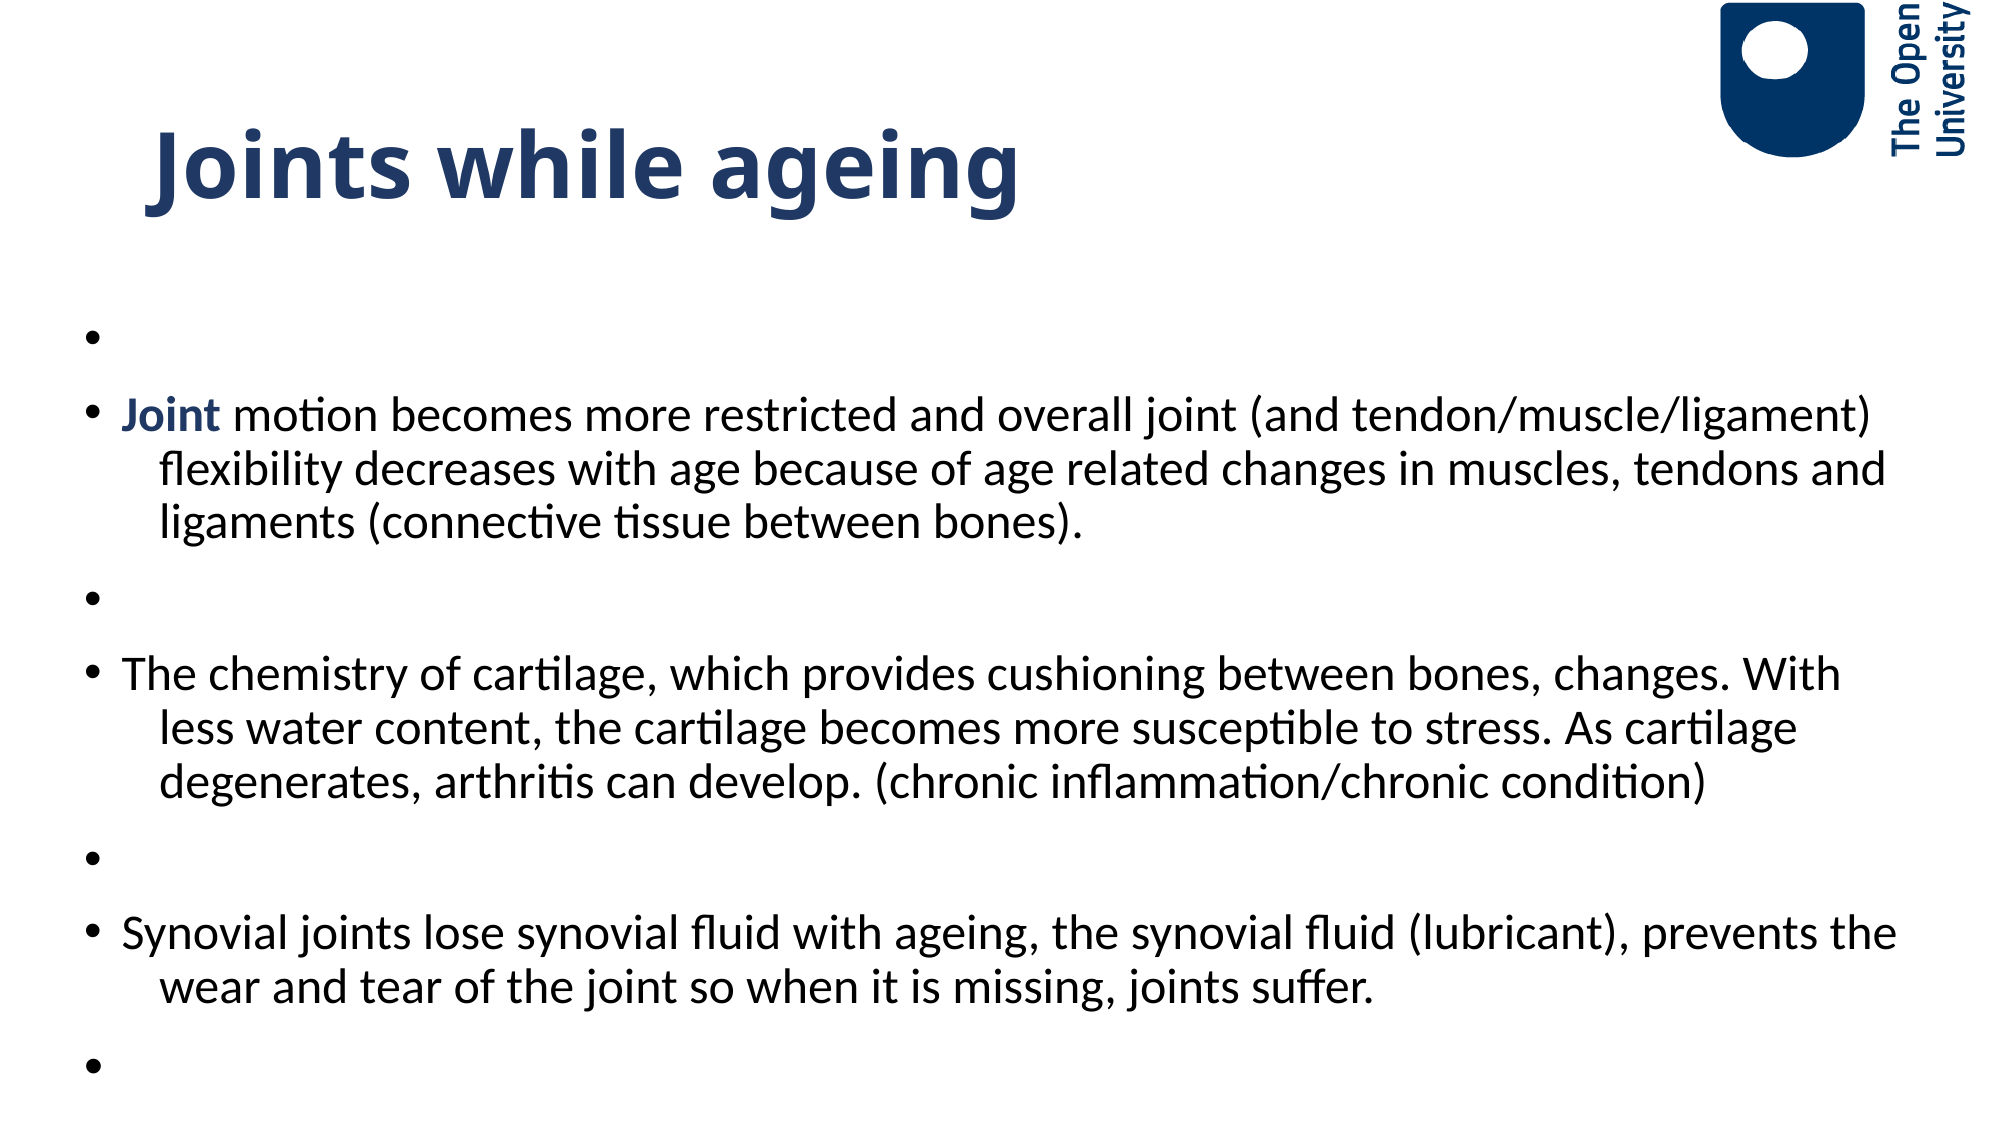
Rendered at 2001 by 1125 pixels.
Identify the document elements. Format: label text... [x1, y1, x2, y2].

picture [1719, 0, 1973, 159]
title Joints while ageing [137, 59, 1863, 278]
list Joint motion becomes more restricted and overall joint (and tendon/muscle/ligament) flexibility decreases with age because of age related changes in muscles, tendons and ligaments (connective tissue between bones). The chemistry of cartilage, which provides cushioning between bones, changes. With less water content, the cartilage becomes more susceptible to stress. As cartilage degenerates, arthritis can develop. (chronic inflammation/chronic condition) Synovial joints lose synovial fluid with ageing, the synovial fluid (lubricant), prevents the wear and tear of the joint so when it is missing, joints suffer. [69, 299, 1944, 1066]
